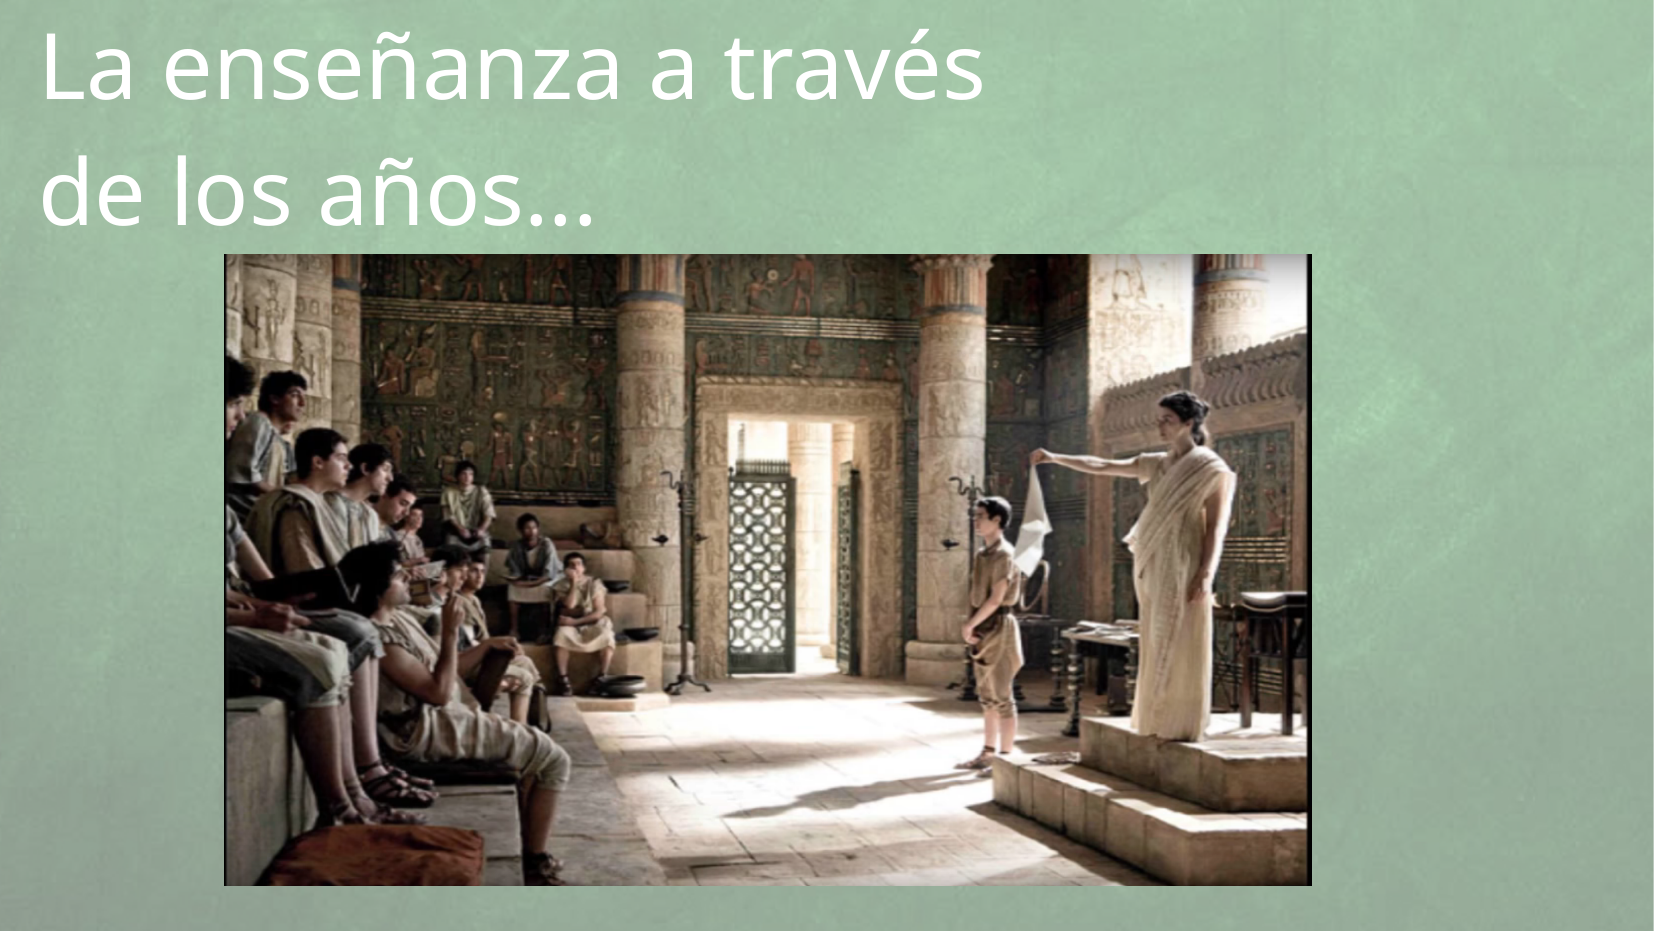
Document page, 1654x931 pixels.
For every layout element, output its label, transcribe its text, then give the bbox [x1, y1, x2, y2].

picture [224, 254, 1312, 886]
text_box La enseñanza a través de los años... [23, 0, 1654, 249]
